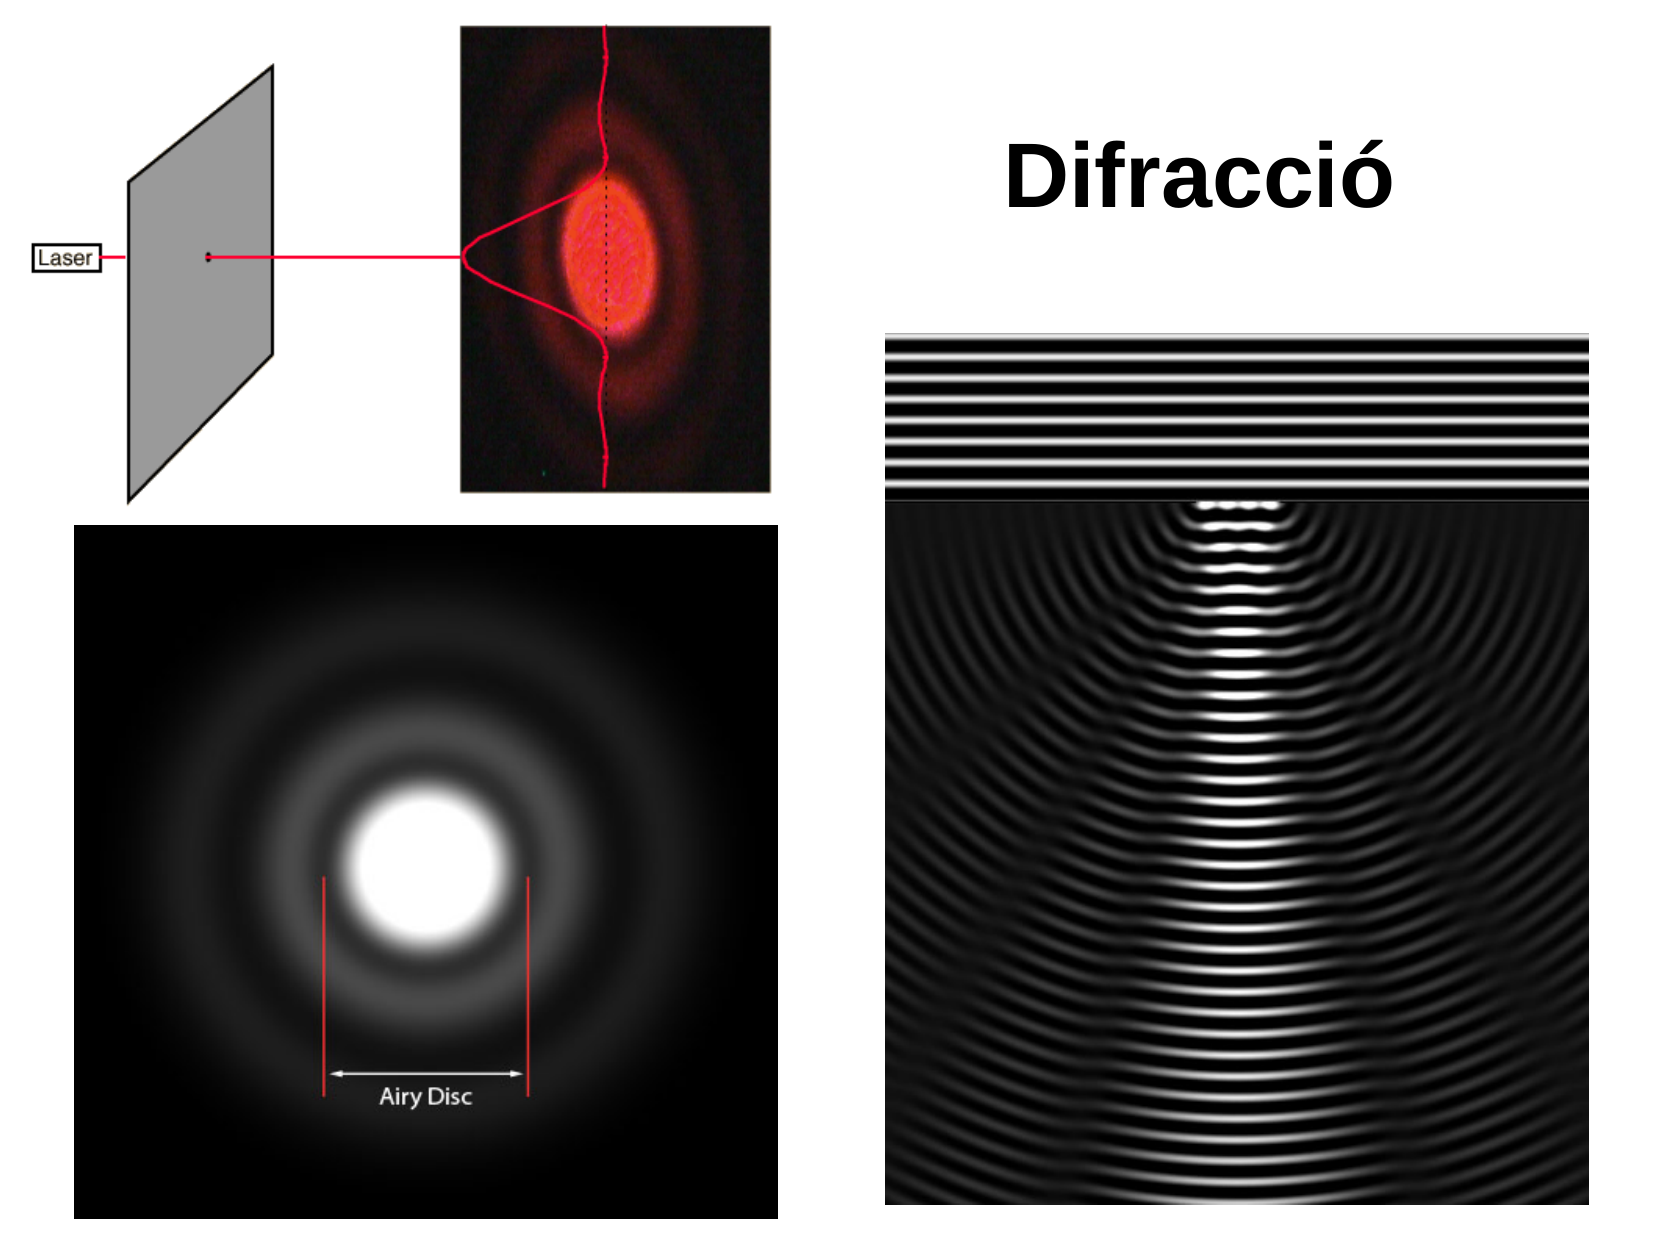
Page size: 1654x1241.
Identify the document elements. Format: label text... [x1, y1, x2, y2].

picture [21, 12, 784, 514]
text_box Difracció [988, 116, 1450, 235]
picture [74, 525, 778, 1219]
picture [885, 333, 1589, 1205]
